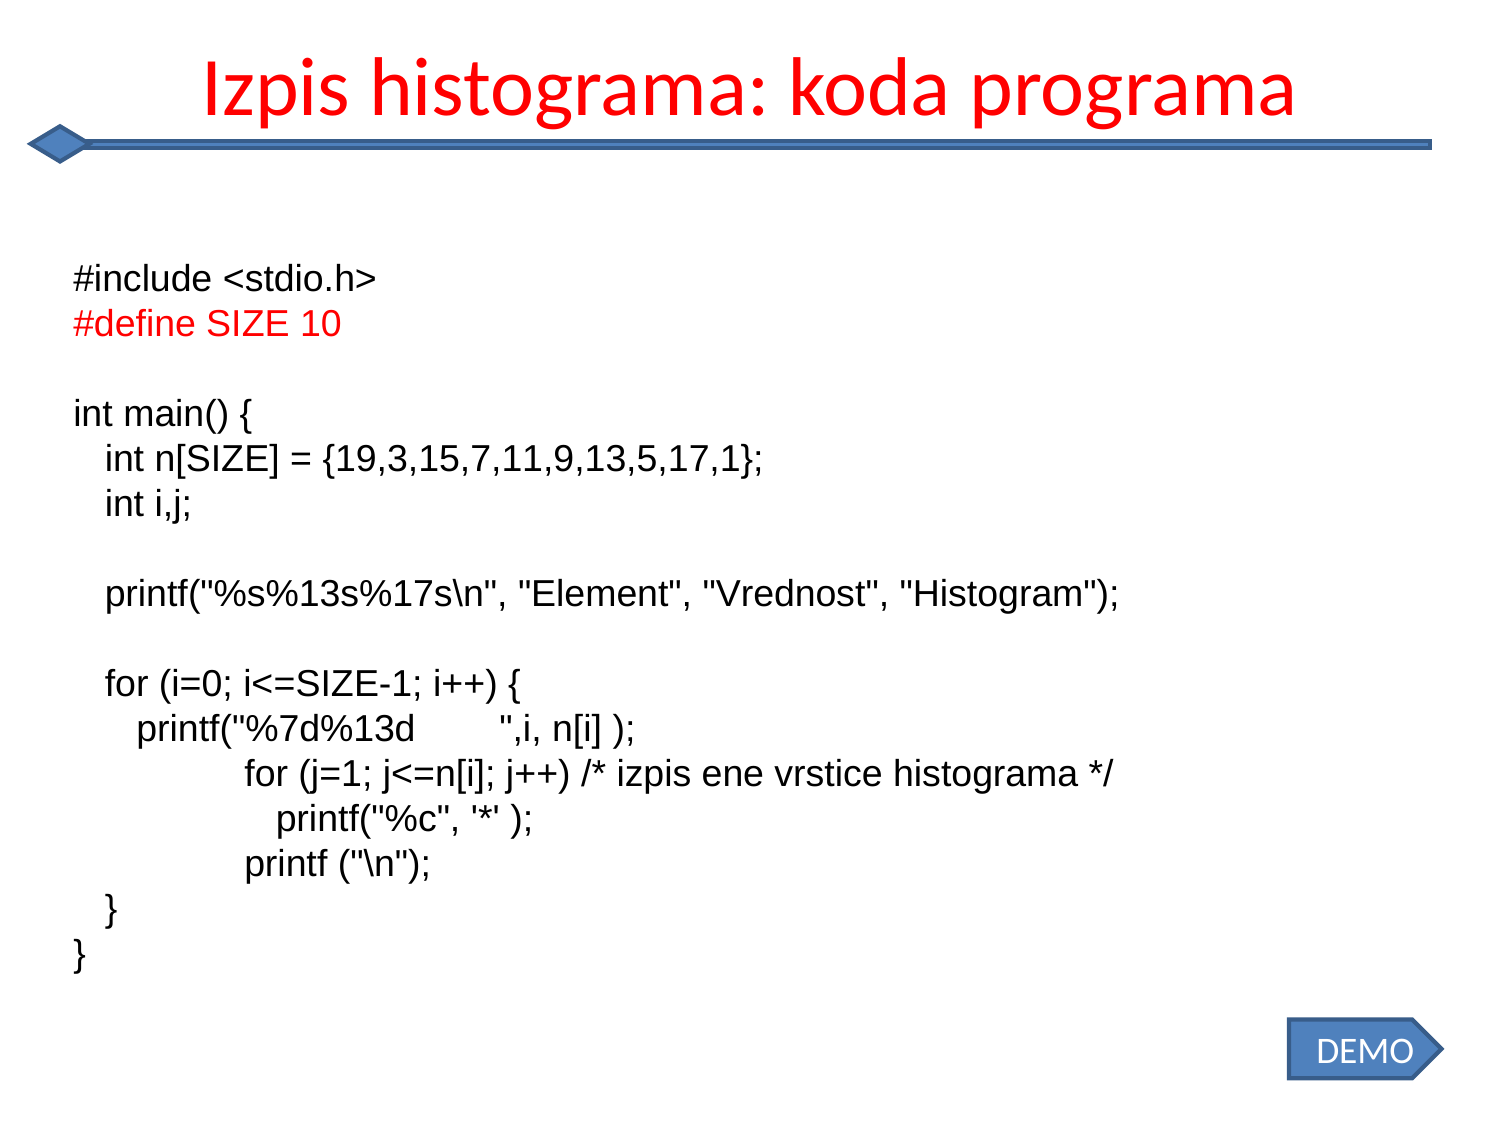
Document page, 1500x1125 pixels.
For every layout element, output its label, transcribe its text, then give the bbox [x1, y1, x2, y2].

title Izpis histograma: koda programa [75, 23, 1426, 141]
text_box DEMO [1289, 1019, 1442, 1079]
text_box #include <stdio.h> #define SIZE 10 int main() { int n[SIZE] = {19,3,15,7,11,9,13,5,17,1}; int i,j; printf("%s%13s%17s\n", "Element", "Vrednost", "Histogram"); for (i=0; i<=SIZE-1; i++) { printf("%7d%13d ",i, n[i] ); for (j=1; j<=n[i]; j++) /* izpis ene vrstice histograma */ printf("%c", '*' ); printf ("\n"); } } [58, 246, 1219, 982]
